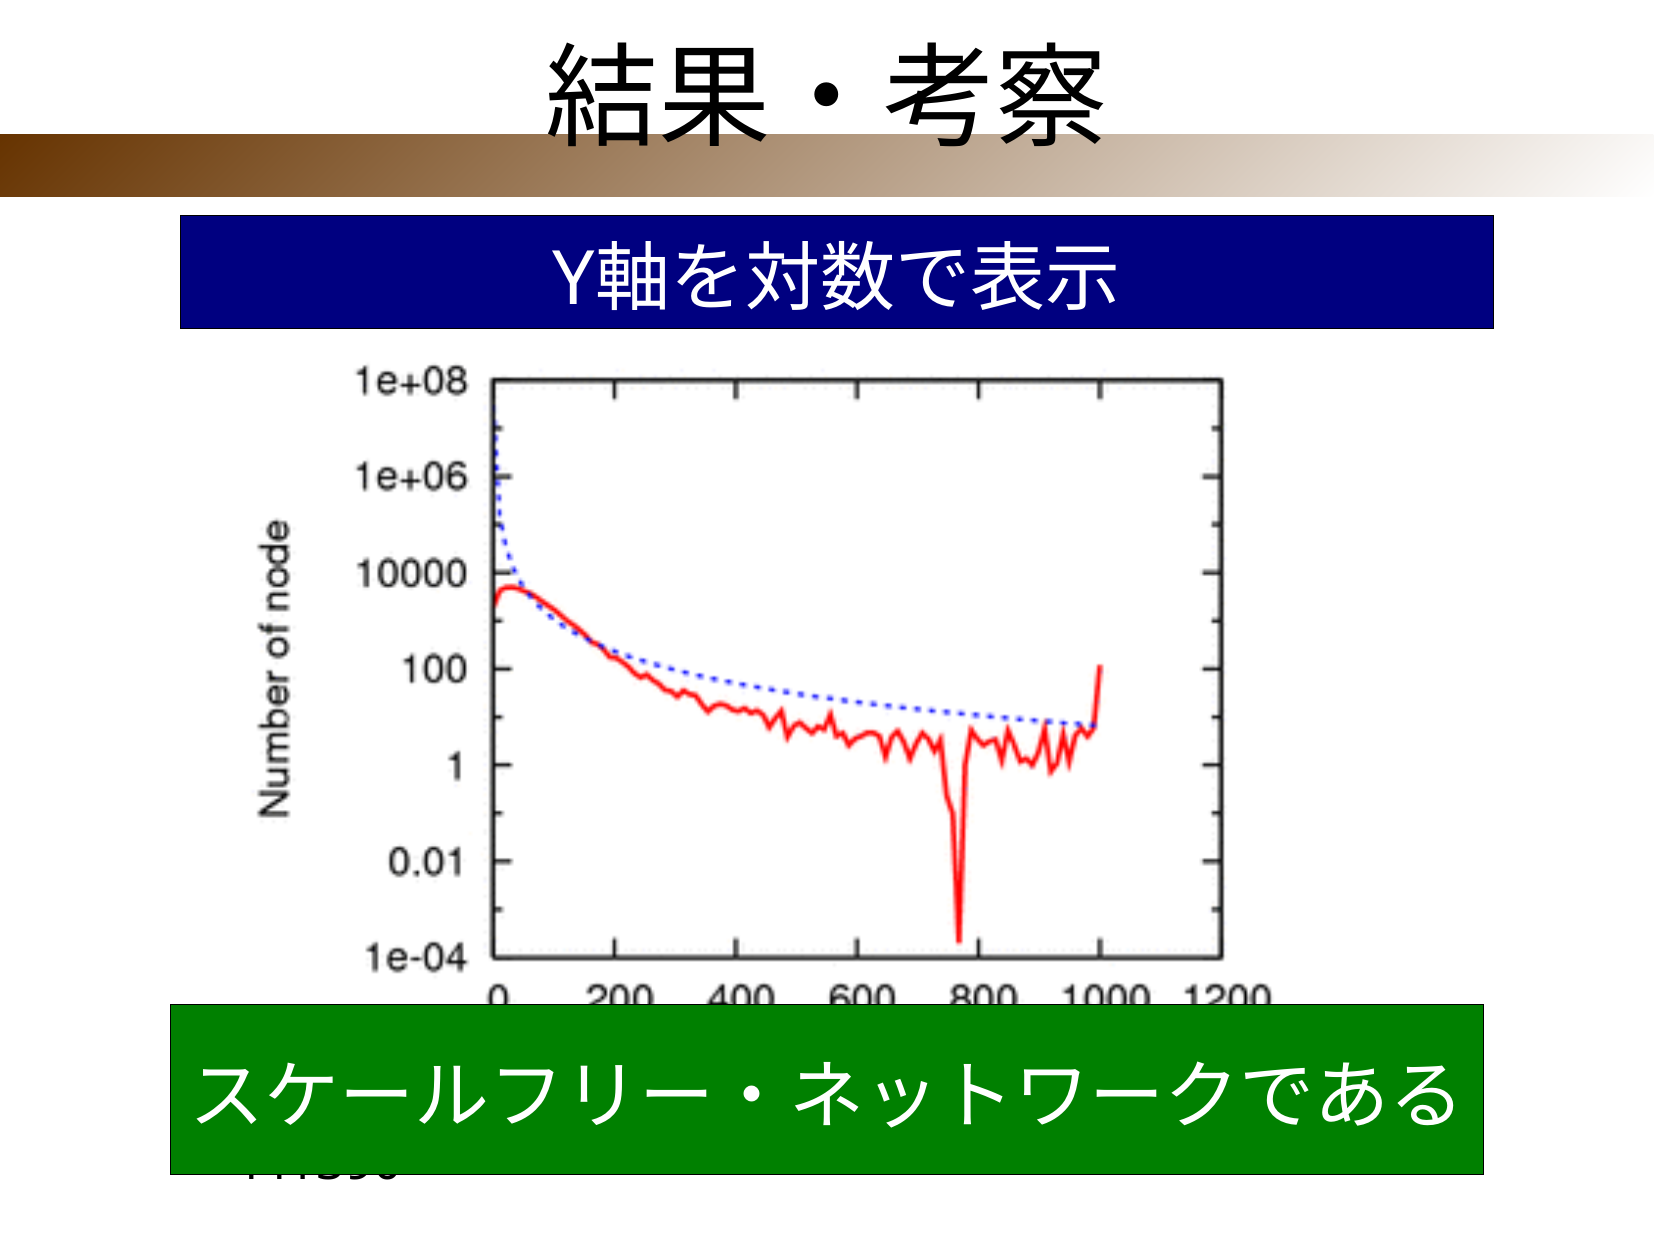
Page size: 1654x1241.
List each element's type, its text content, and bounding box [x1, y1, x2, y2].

text_box [0, 134, 1654, 197]
text_box スケールフリー・ネットワークである [170, 1004, 1484, 1175]
picture [235, 331, 1292, 1004]
text_box 結果・考察 [88, 0, 1565, 148]
text_box Y軸を対数で表示 [180, 215, 1494, 329]
